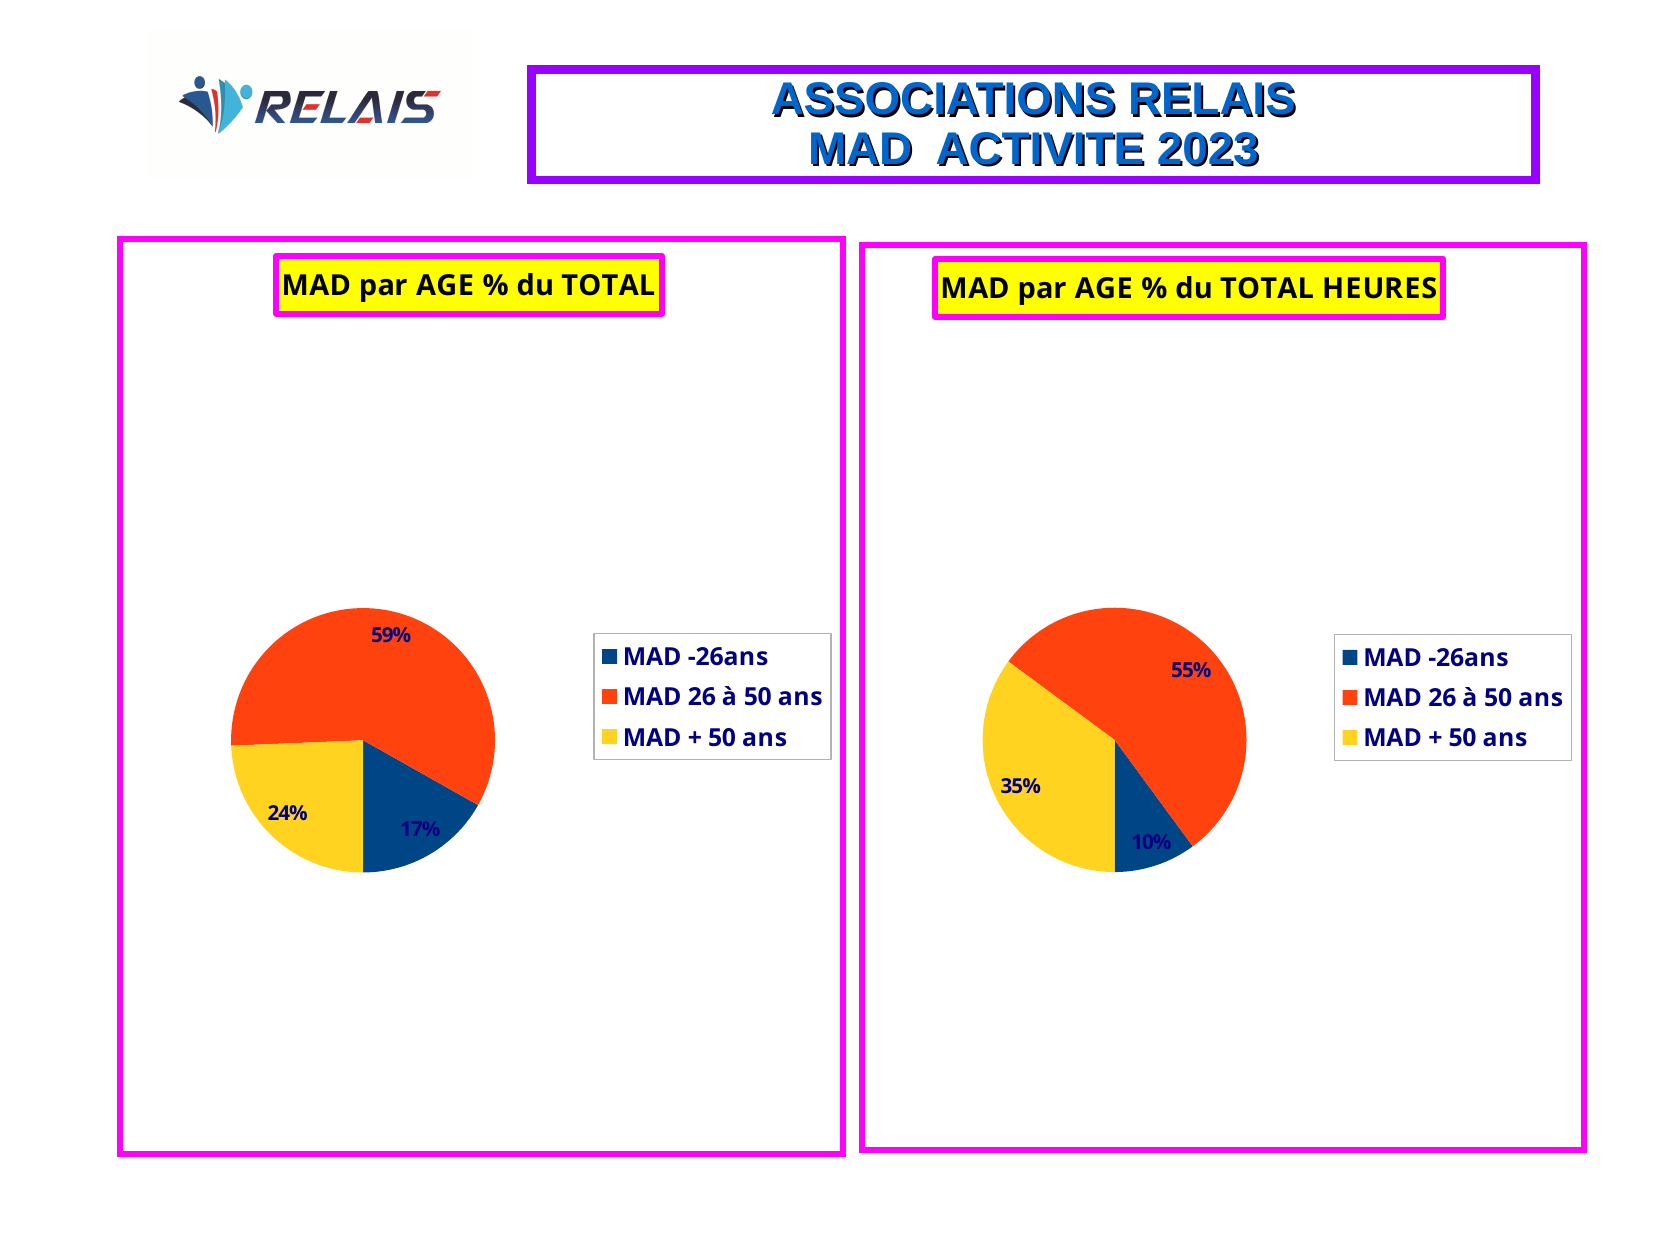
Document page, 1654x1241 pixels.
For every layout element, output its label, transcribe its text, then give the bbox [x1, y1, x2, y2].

title ASSOCIATIONS RELAIS MAD ACTIVITE 2023 [531, 69, 1536, 181]
picture [147, 29, 473, 178]
chart [117, 236, 847, 1158]
chart [859, 241, 1587, 1154]
